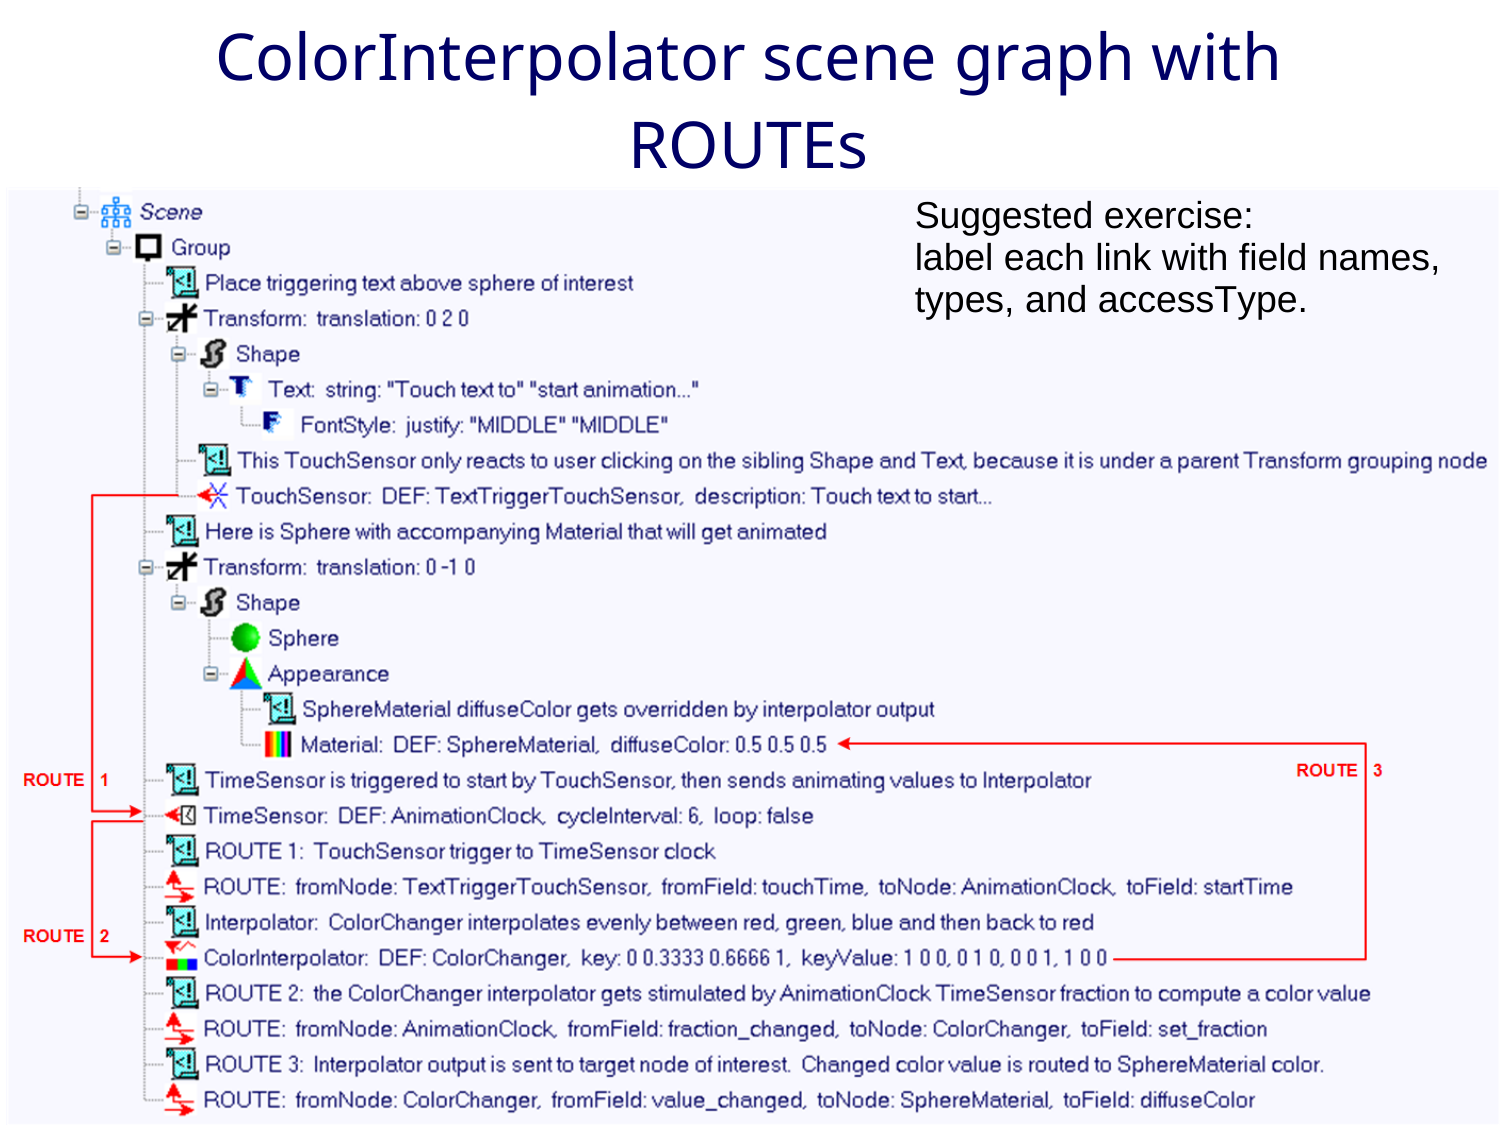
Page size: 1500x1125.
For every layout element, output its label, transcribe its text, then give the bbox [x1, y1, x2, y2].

text_box Suggested exercise: label each link with field names, types, and accessType. [900, 187, 1455, 329]
title ColorInterpolator scene graph with ROUTEs [111, 28, 1387, 171]
picture [6, 187, 1500, 1125]
